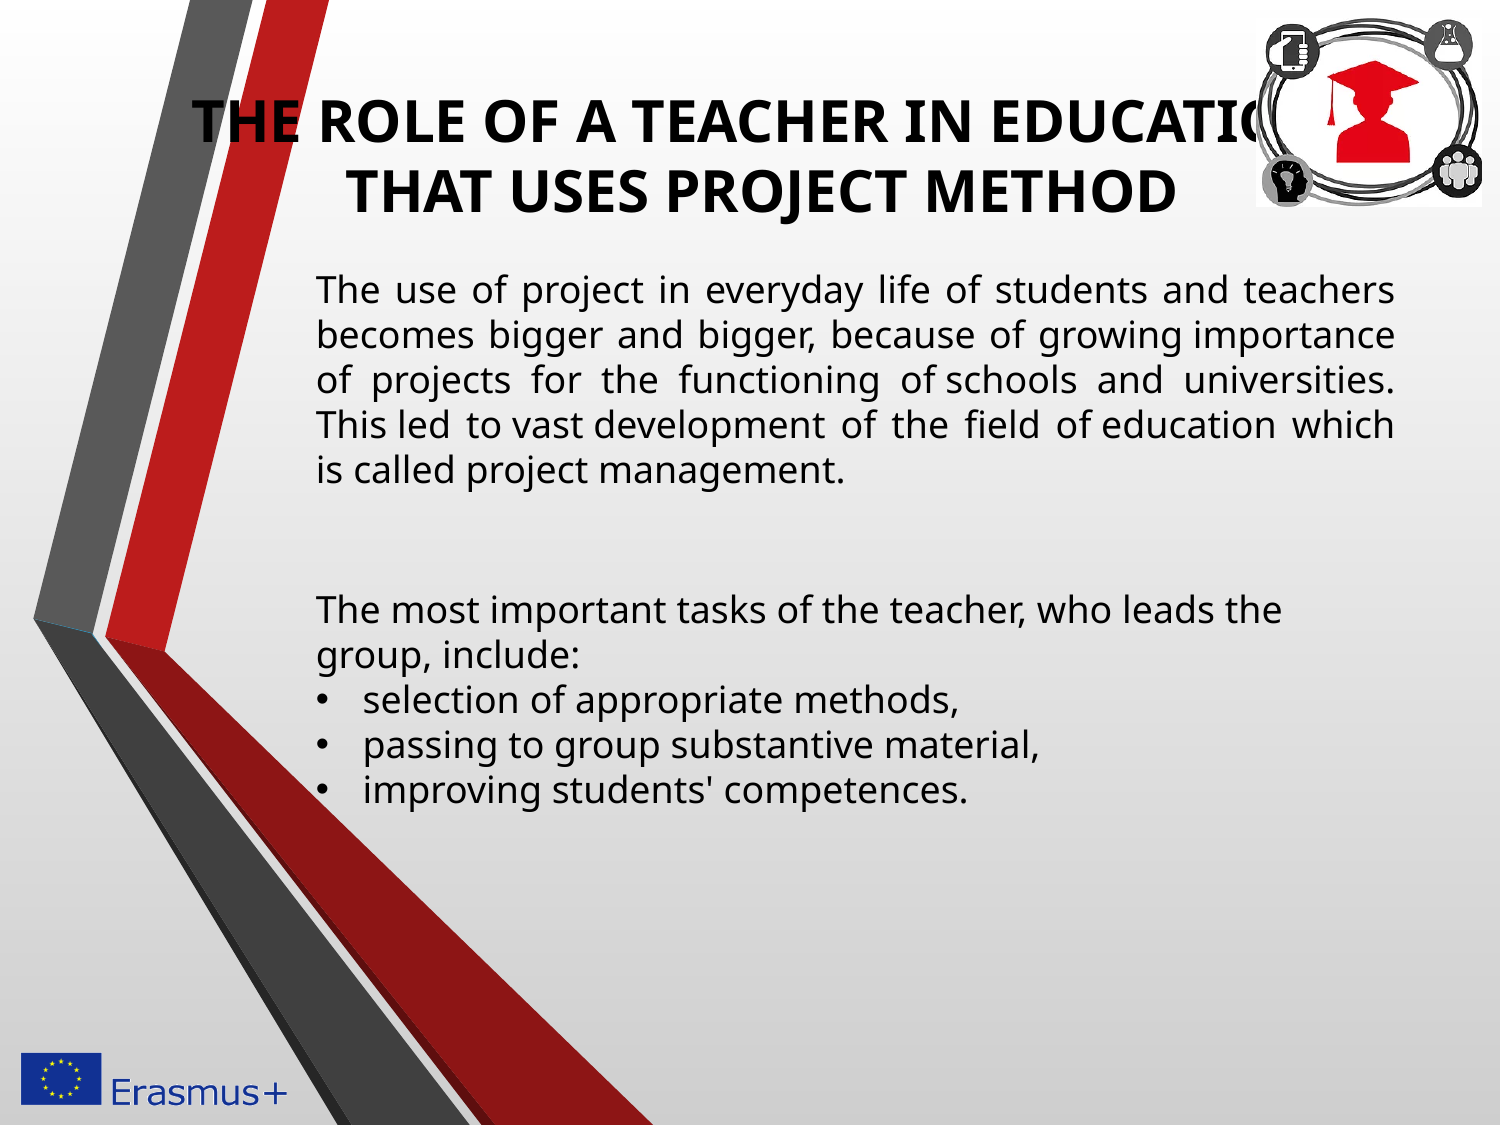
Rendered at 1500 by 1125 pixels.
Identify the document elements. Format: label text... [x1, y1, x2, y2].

text_box The role of a teacher in education that uses project method [171, 76, 1353, 232]
text_box The use of project in everyday life of students and teachers becomes bigger and bigger, because of growing importance of projects for the functioning of schools and universities. This led to vast development of the field of education which is called project management. The most important tasks of the teacher, who leads the group, include: selection of appropriate methods, passing to group substantive material, improving students' competences. [301, 258, 1412, 819]
chart [1353, 19, 1483, 209]
picture [5, 1037, 302, 1120]
picture [1256, 18, 1482, 207]
